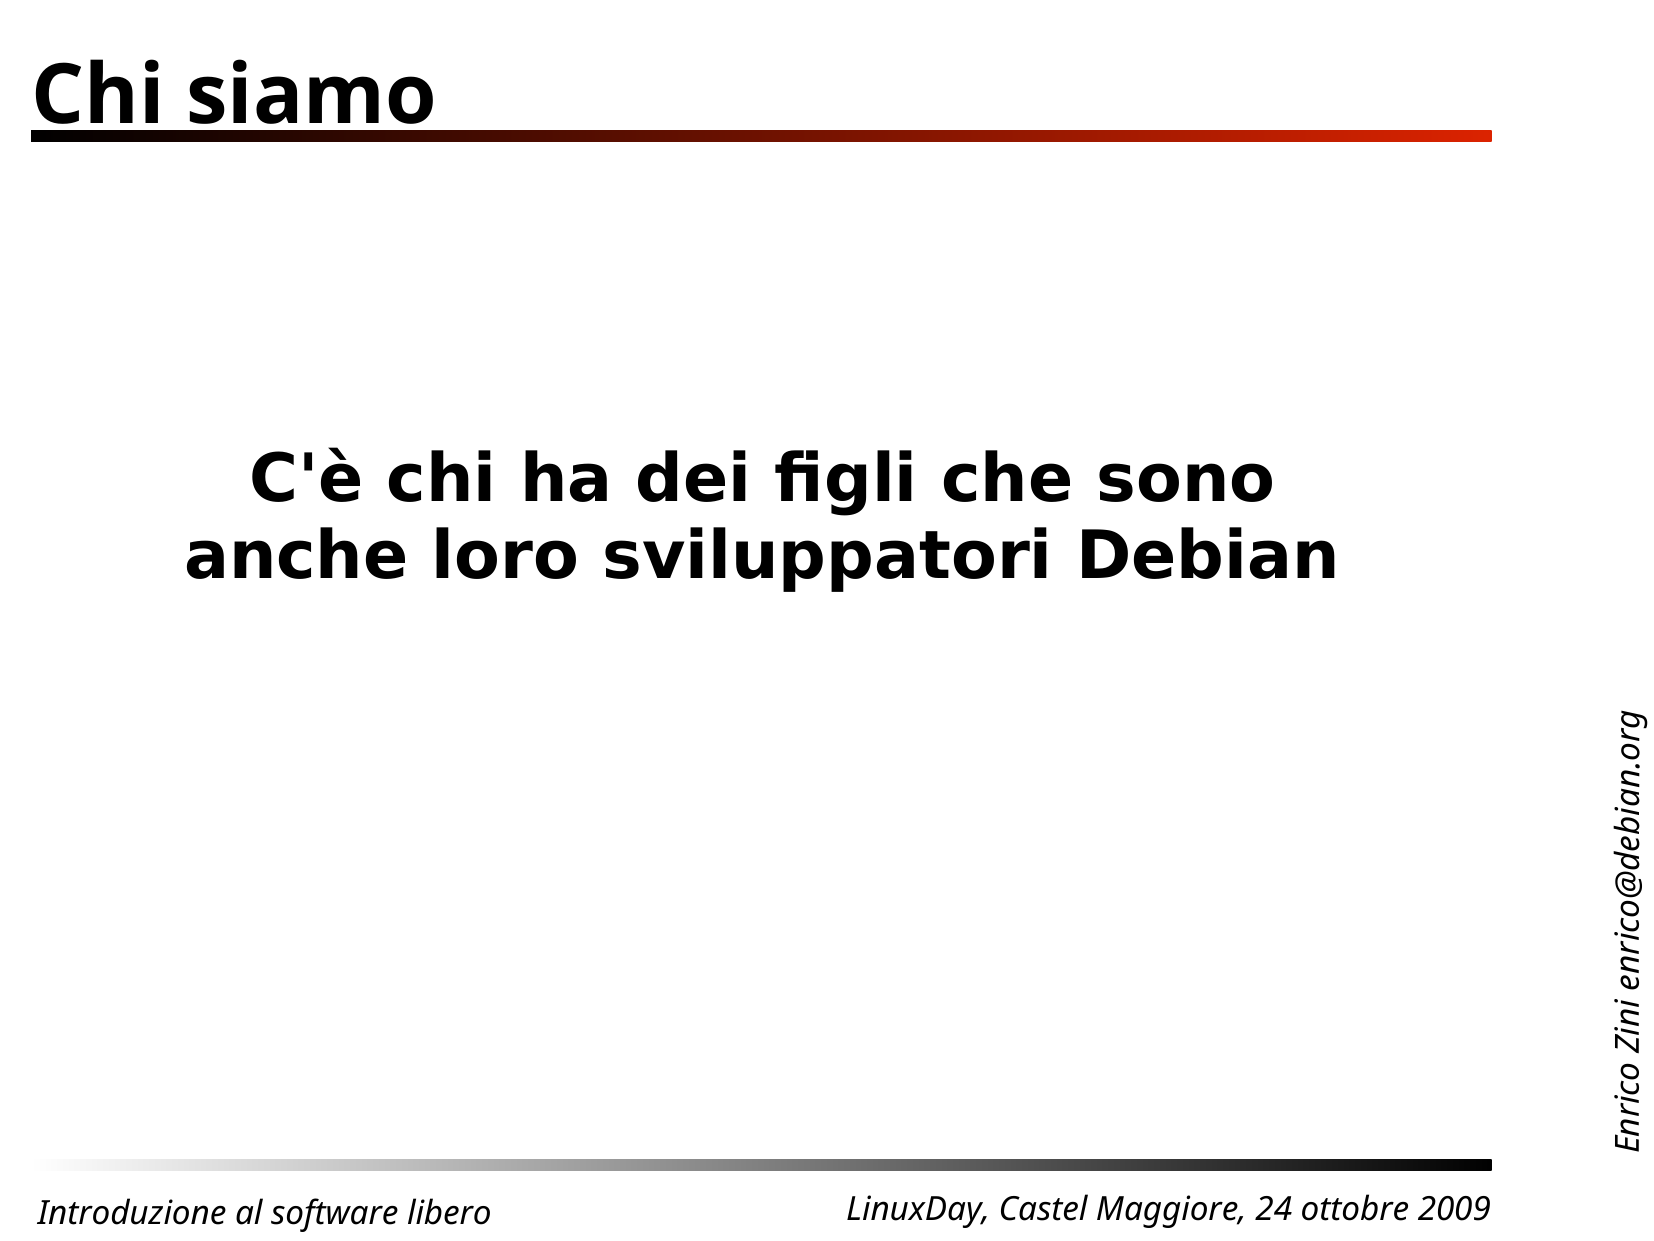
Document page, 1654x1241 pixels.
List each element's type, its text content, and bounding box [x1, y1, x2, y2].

text_box C'è chi ha dei figli che sono anche loro sviluppatori Debian [30, 439, 1495, 595]
text_box Chi siamo [31, 34, 1438, 168]
